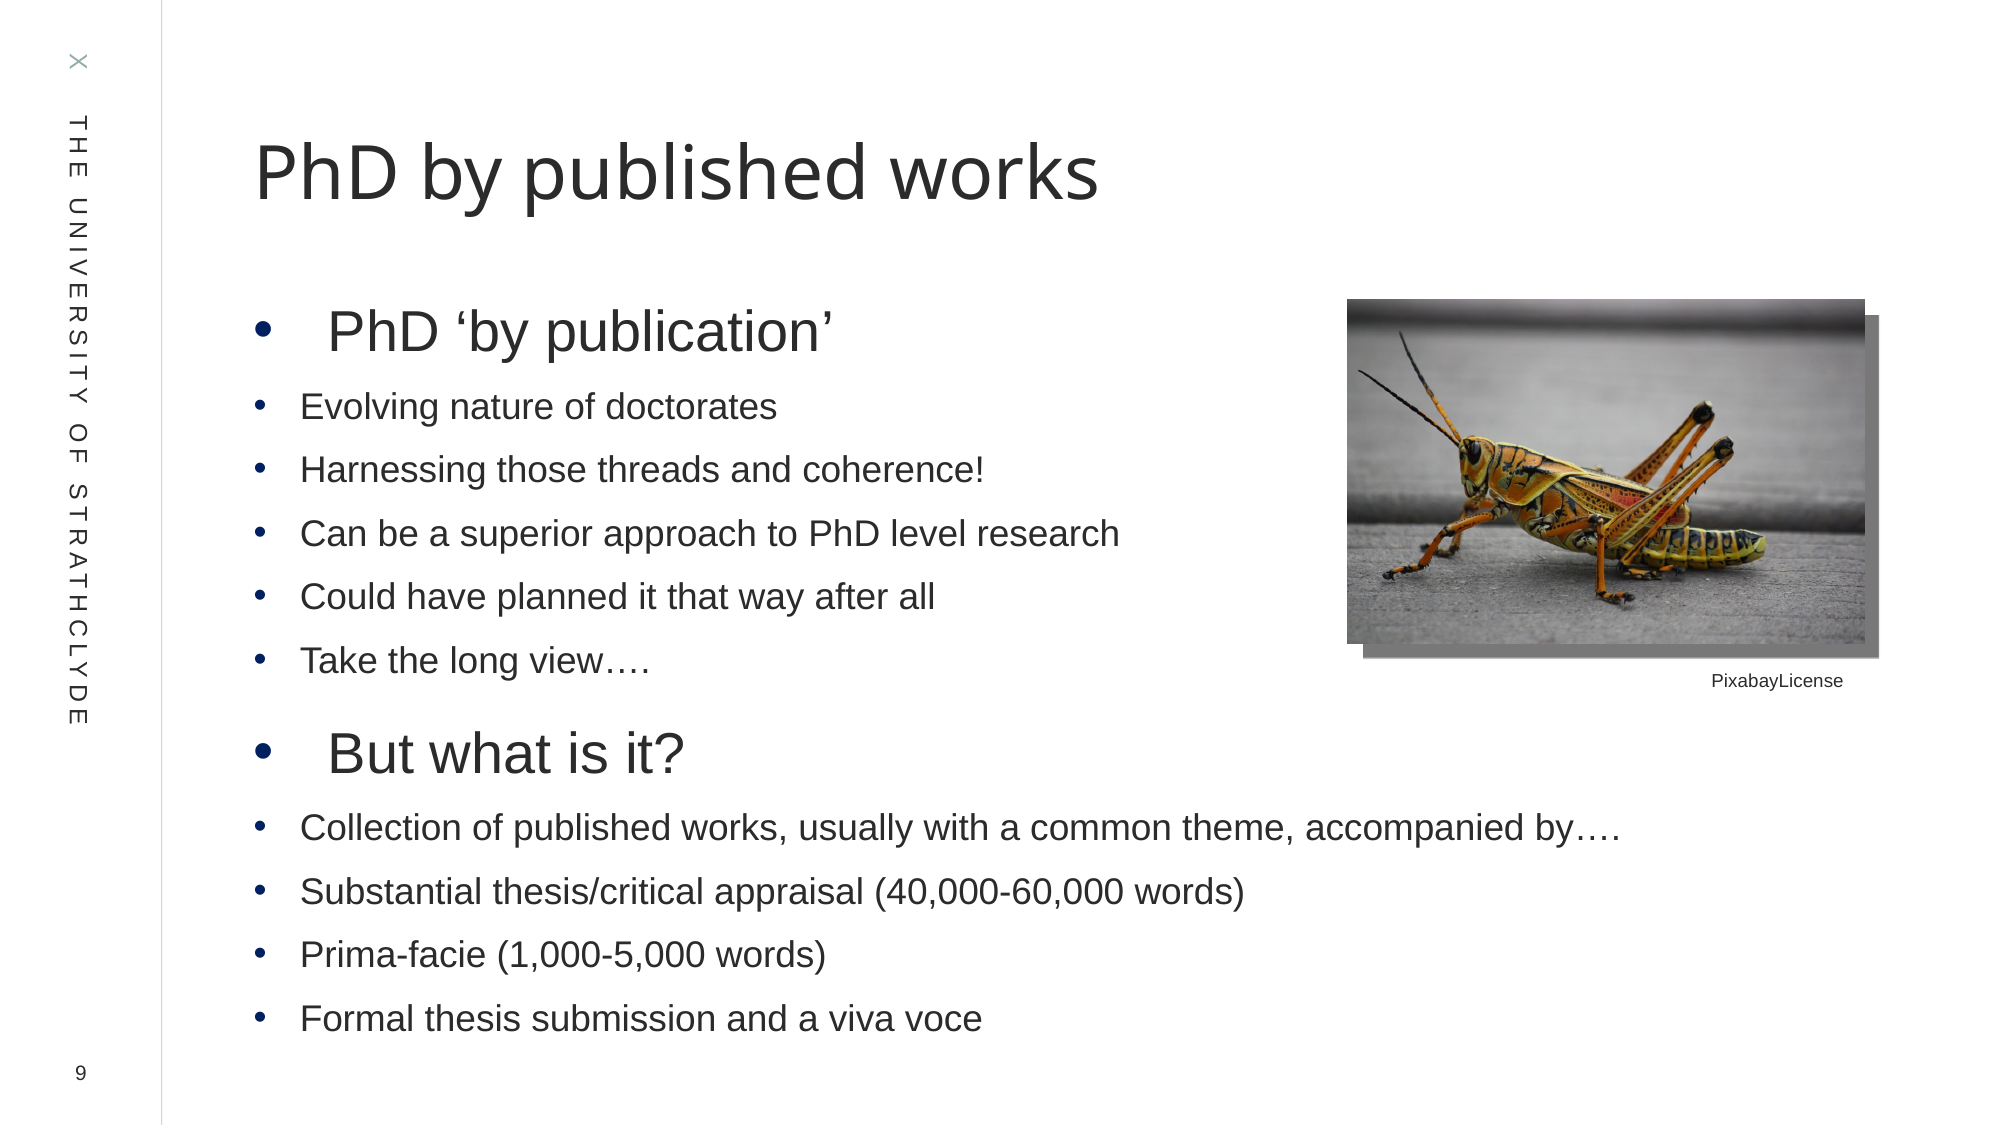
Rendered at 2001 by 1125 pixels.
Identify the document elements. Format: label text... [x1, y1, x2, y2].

text_box Pixabay License [1696, 661, 1865, 700]
title PhD by published works [253, 110, 1907, 233]
picture [1347, 299, 1865, 645]
text_box 9 [38, 1052, 123, 1091]
list PhD ‘by publication’ Evolving nature of doctorates Harnessing those threads and coherence! Can be a superior approach to PhD level research Could have planned it that way after all Take the long view…. But what is it? Collection of published works, usually with a common theme, accompanied by…. Substantial thesis/critical appraisal (40,000-60,000 words) Prima-facie (1,000-5,000 words) Formal thesis submission and a viva voce [253, 272, 1907, 1053]
